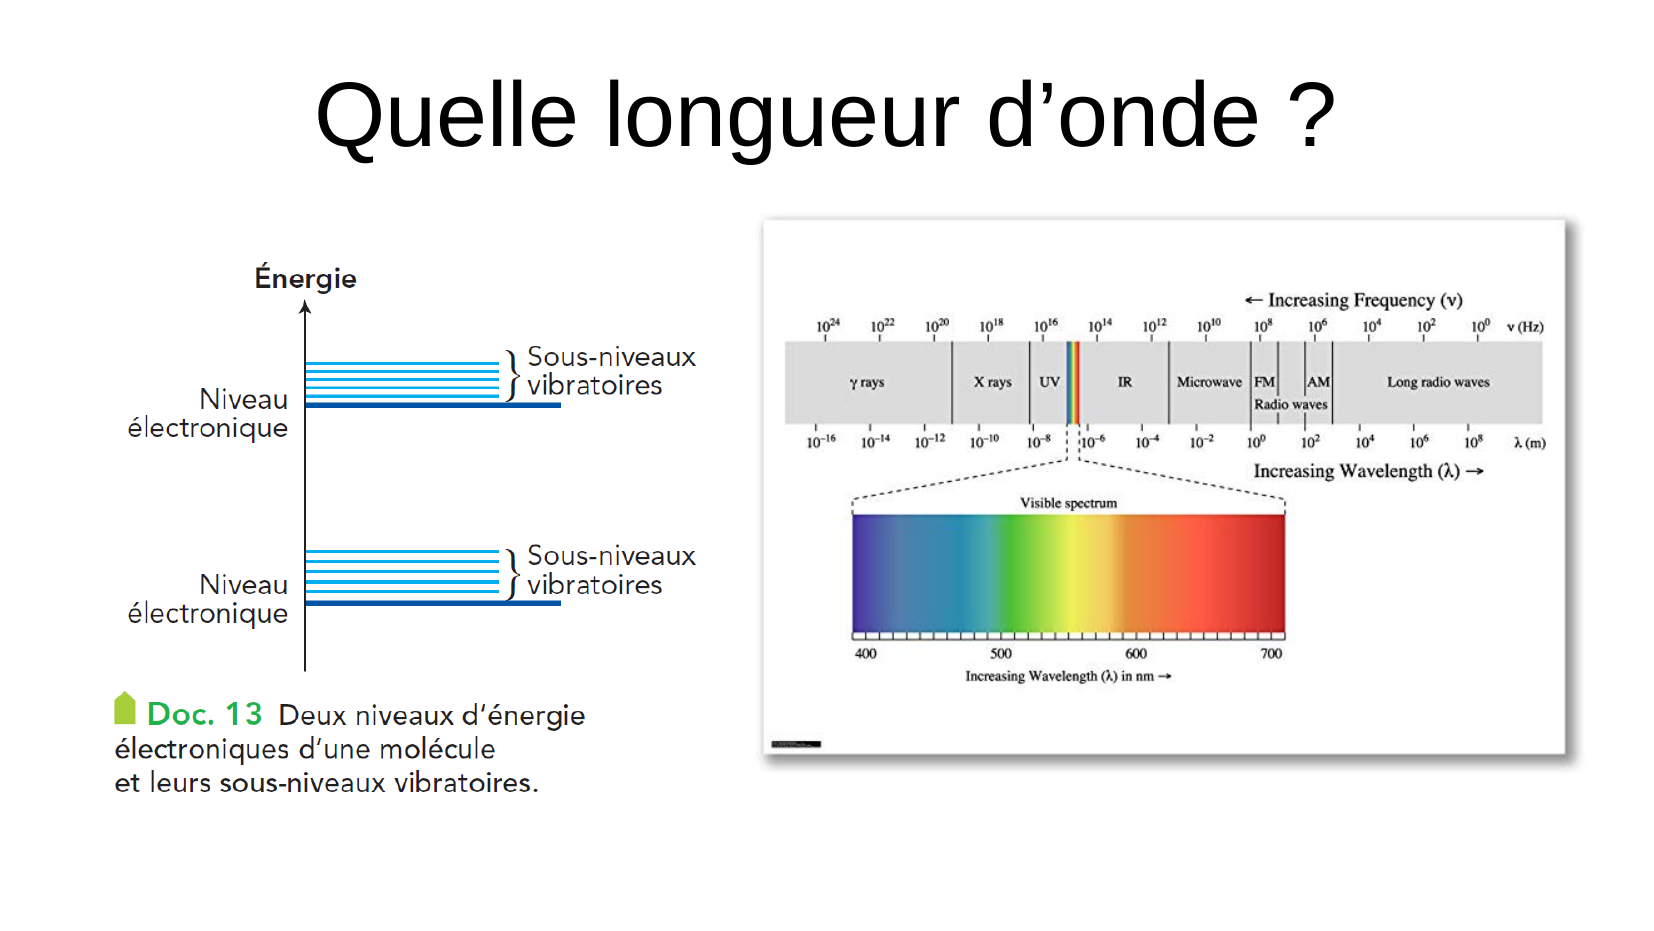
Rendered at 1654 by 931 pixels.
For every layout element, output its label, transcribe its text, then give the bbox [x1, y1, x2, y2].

title Quelle longueur d’onde ? [82, 37, 1571, 193]
picture [755, 212, 1586, 776]
picture [91, 236, 721, 822]
